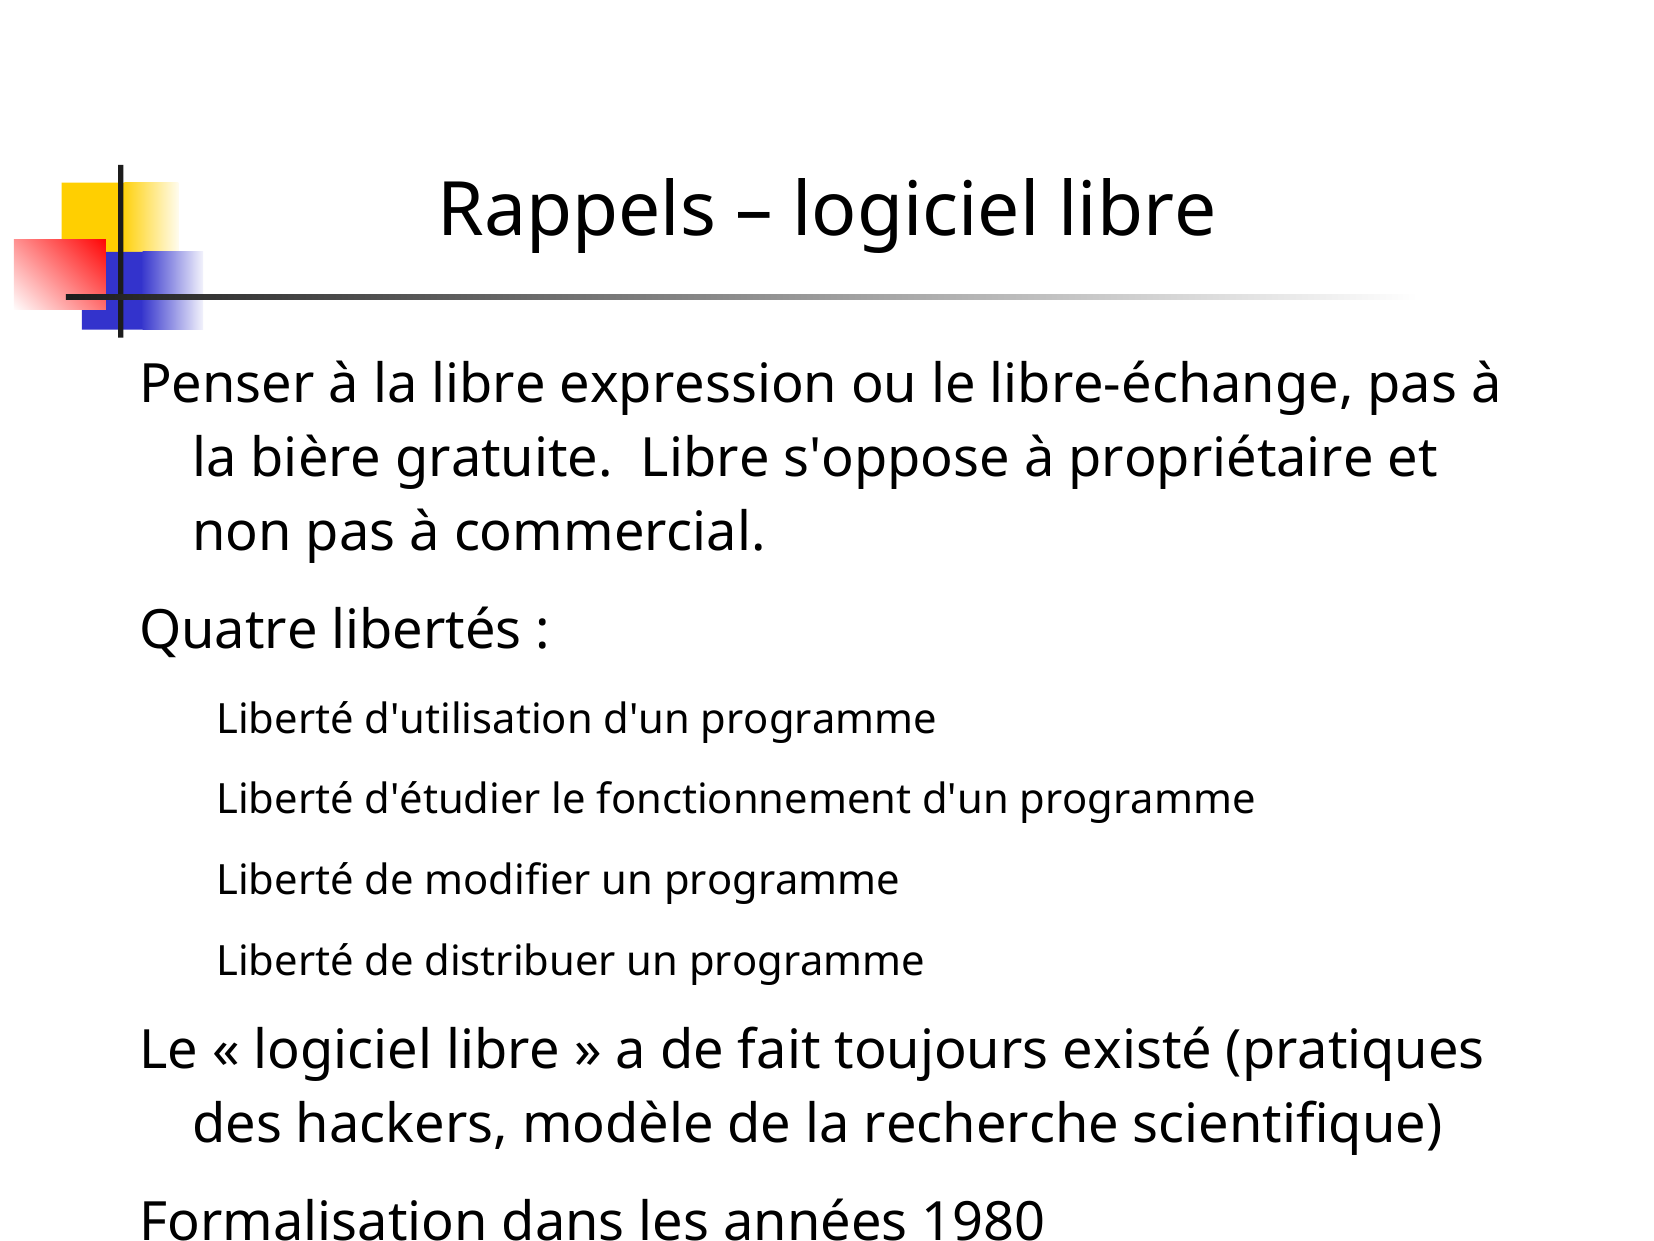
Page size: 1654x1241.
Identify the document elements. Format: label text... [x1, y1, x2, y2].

list Penser à la libre expression ou le libre-échange, pas à la bière gratuite. Libre s'oppose à propriétaire et non pas à commercial. Quatre libertés : Liberté d'utilisation d'un programme Liberté d'étudier le fonctionnement d'un programme Liberté de modifier un programme Liberté de distribuer un programme Le « logiciel libre » a de fait toujours existé (pratiques des hackers, modèle de la recherche scientifique) Formalisation dans les années 1980 [121, 344, 1534, 1241]
title Rappels – logiciel libre [121, 110, 1534, 303]
